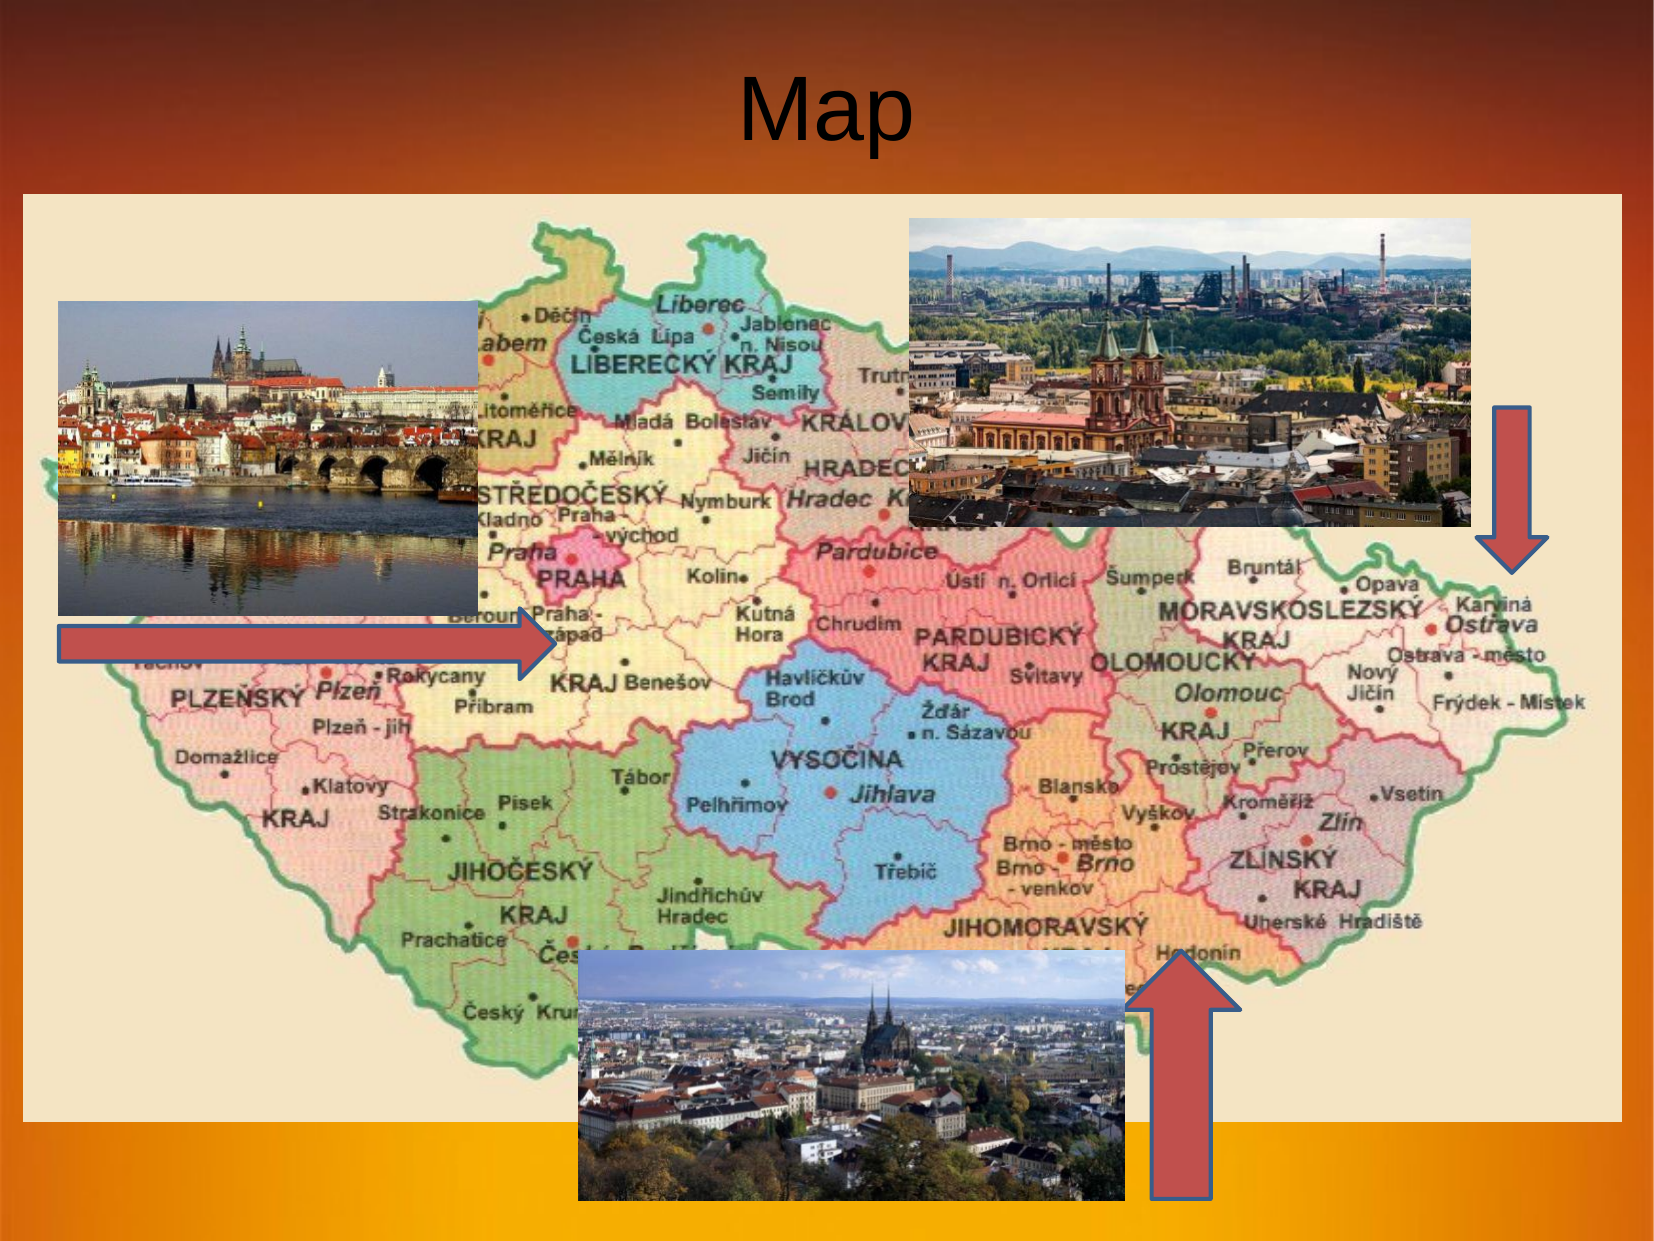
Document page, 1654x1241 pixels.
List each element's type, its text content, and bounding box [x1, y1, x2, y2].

title Map [82, 0, 1571, 194]
text_box [1125, 950, 1241, 1199]
text_box [1476, 407, 1548, 573]
text_box [58, 608, 556, 680]
picture [0, 0, 1654, 1241]
